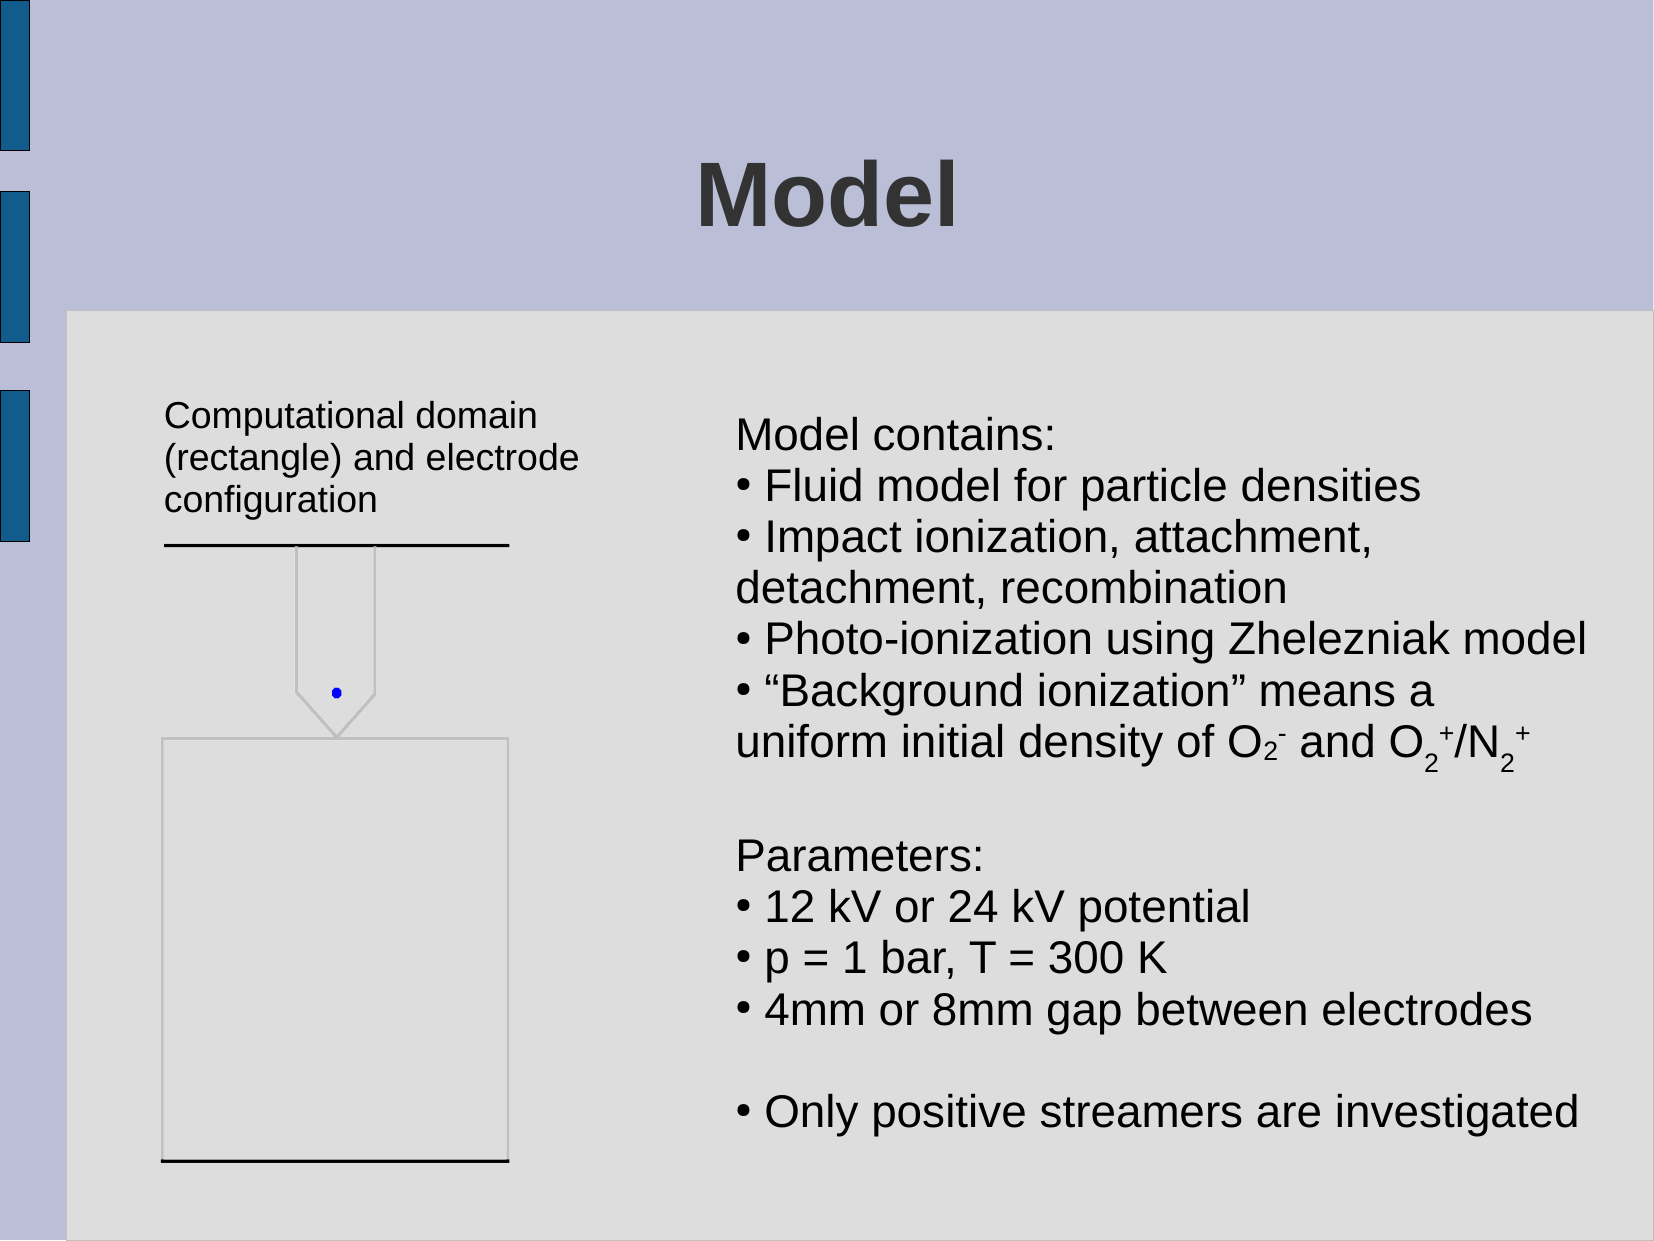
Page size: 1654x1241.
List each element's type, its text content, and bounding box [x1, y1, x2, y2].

title Model [121, 98, 1534, 291]
text_box Model contains: Fluid model for particle densities Impact ionization, attachment, detachment, recombination Photo-ionization using Zhelezniak model “Background ionization” means a uniform initial density of O2- and O2+/N2+ Parameters: 12 kV or 24 kV potential p = 1 bar, T = 300 K 4mm or 8mm gap between electrodes Only positive streamers are investigated [720, 401, 1604, 1149]
picture [141, 534, 538, 1189]
text_box Computational domain (rectangle) and electrode configuration [149, 387, 600, 534]
